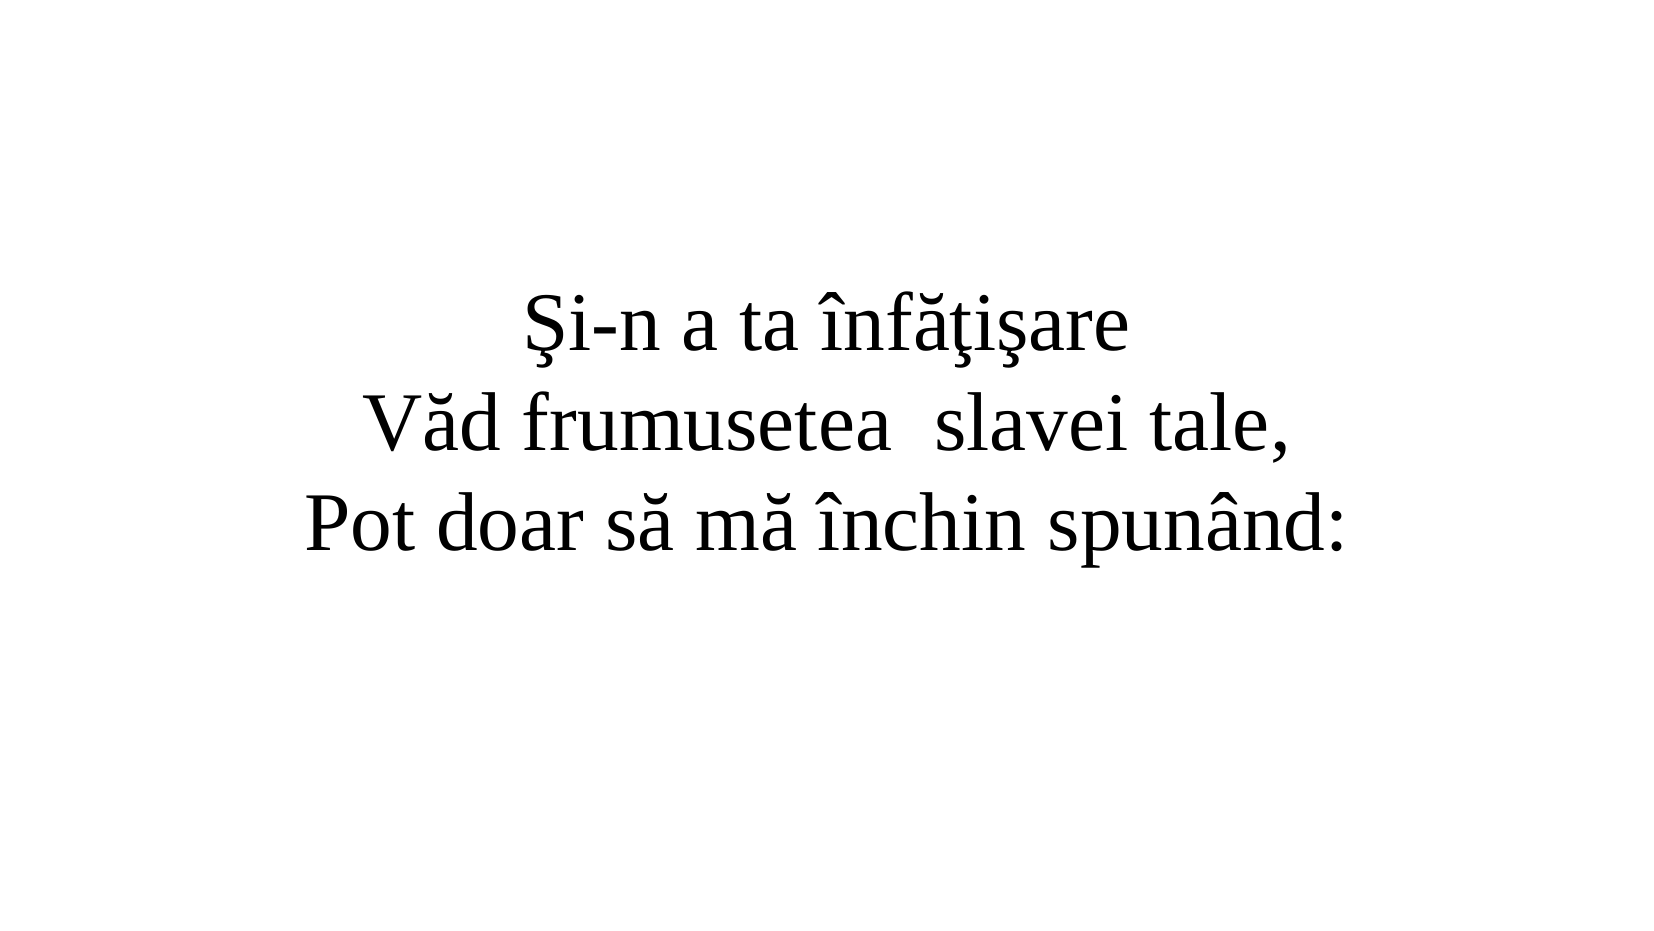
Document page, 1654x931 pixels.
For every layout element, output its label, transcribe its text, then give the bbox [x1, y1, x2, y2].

subtitle Şi-n a ta înfăţişare Văd frumusetea slavei tale, Pot doar să mă închin spunând: [0, 259, 1654, 602]
